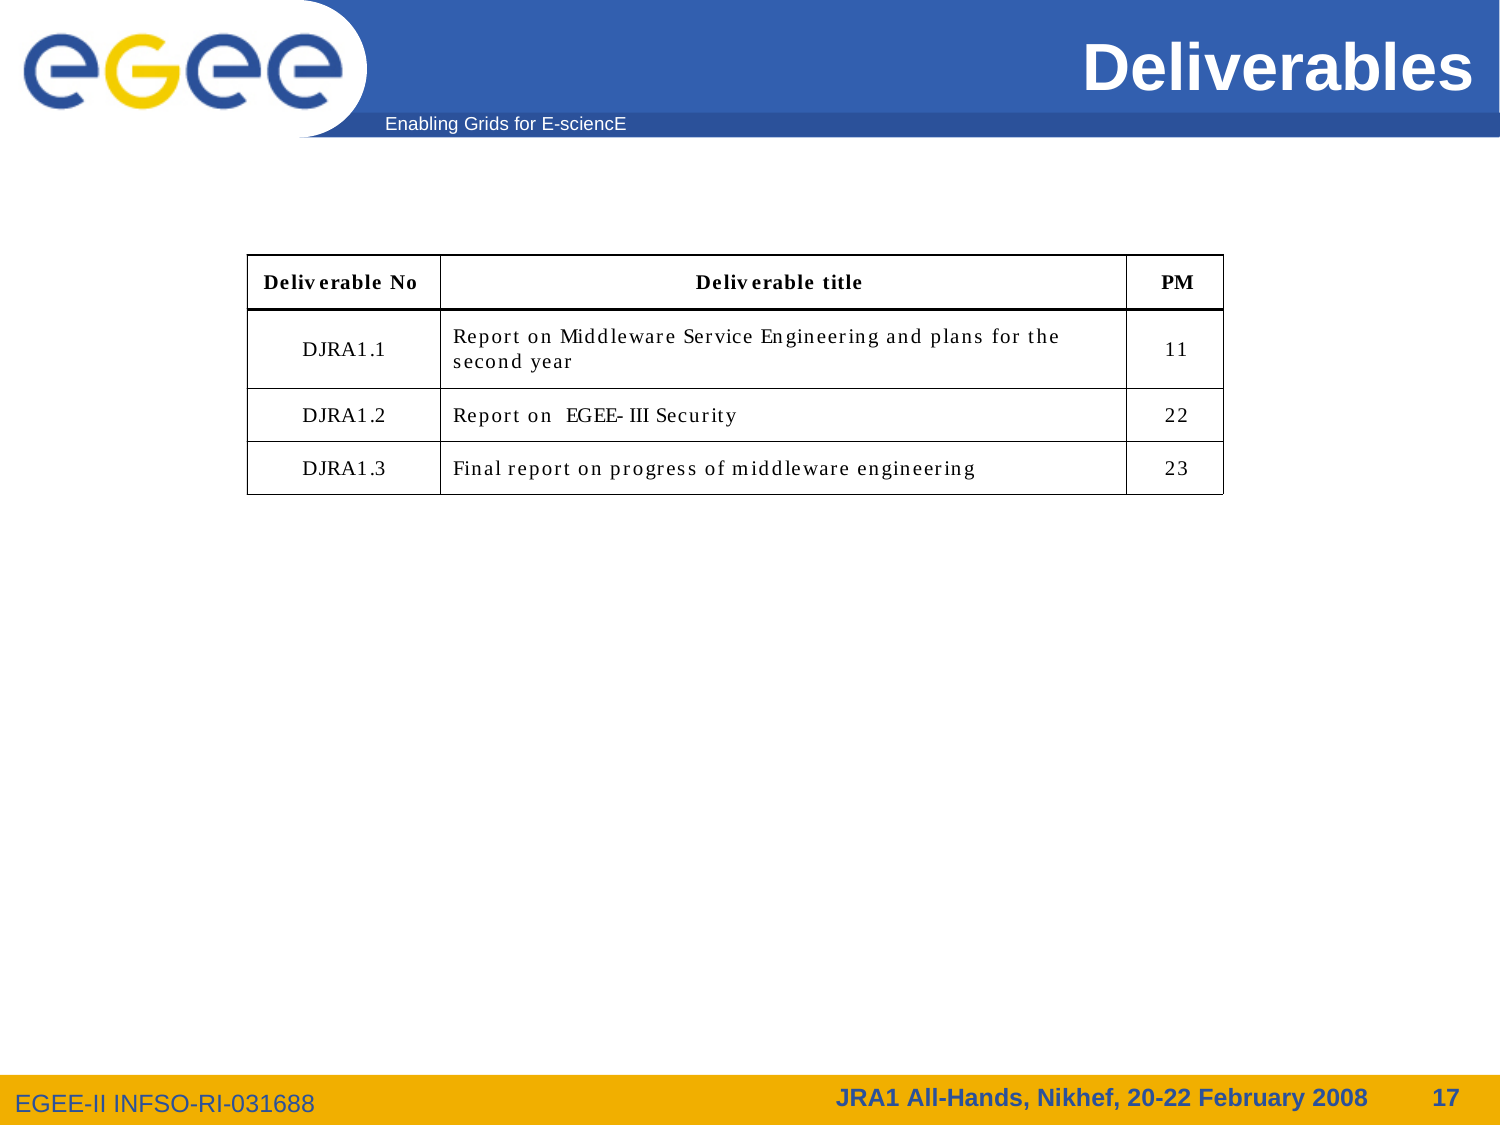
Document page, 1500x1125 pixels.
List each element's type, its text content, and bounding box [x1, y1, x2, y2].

picture [18, 30, 349, 112]
chart [246, 253, 1243, 533]
title Deliverables [369, 0, 1475, 148]
